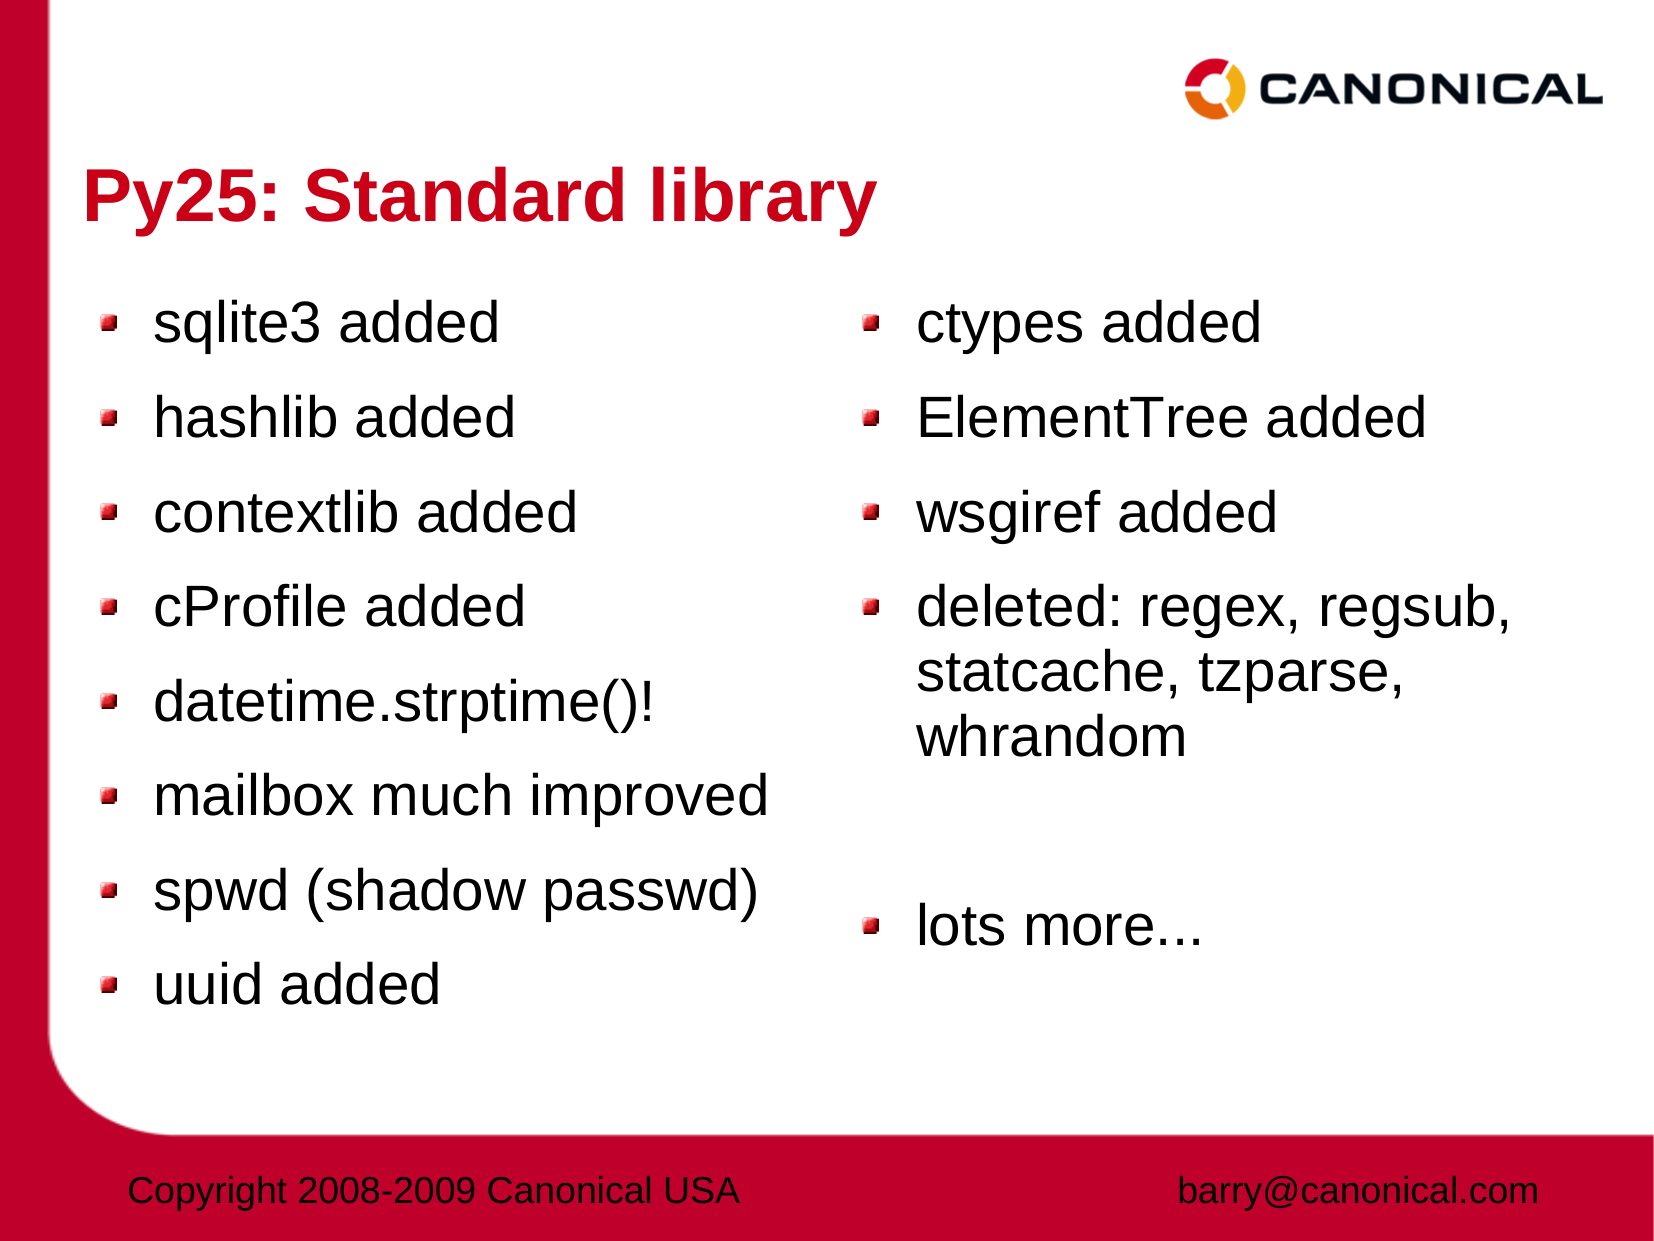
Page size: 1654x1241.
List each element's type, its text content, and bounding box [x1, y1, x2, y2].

title Py25: Standard library [82, 104, 1571, 287]
picture [0, 0, 1654, 1241]
list sqlite3 added hashlib added contextlib added cProfile added datetime.strptime()! mailbox much improved spwd (shadow passwd) uuid added [82, 290, 809, 1109]
list ctypes added ElementTree added wsgiref added deleted: regex, regsub, statcache, tzparse, whrandom lots more... [845, 290, 1572, 1109]
